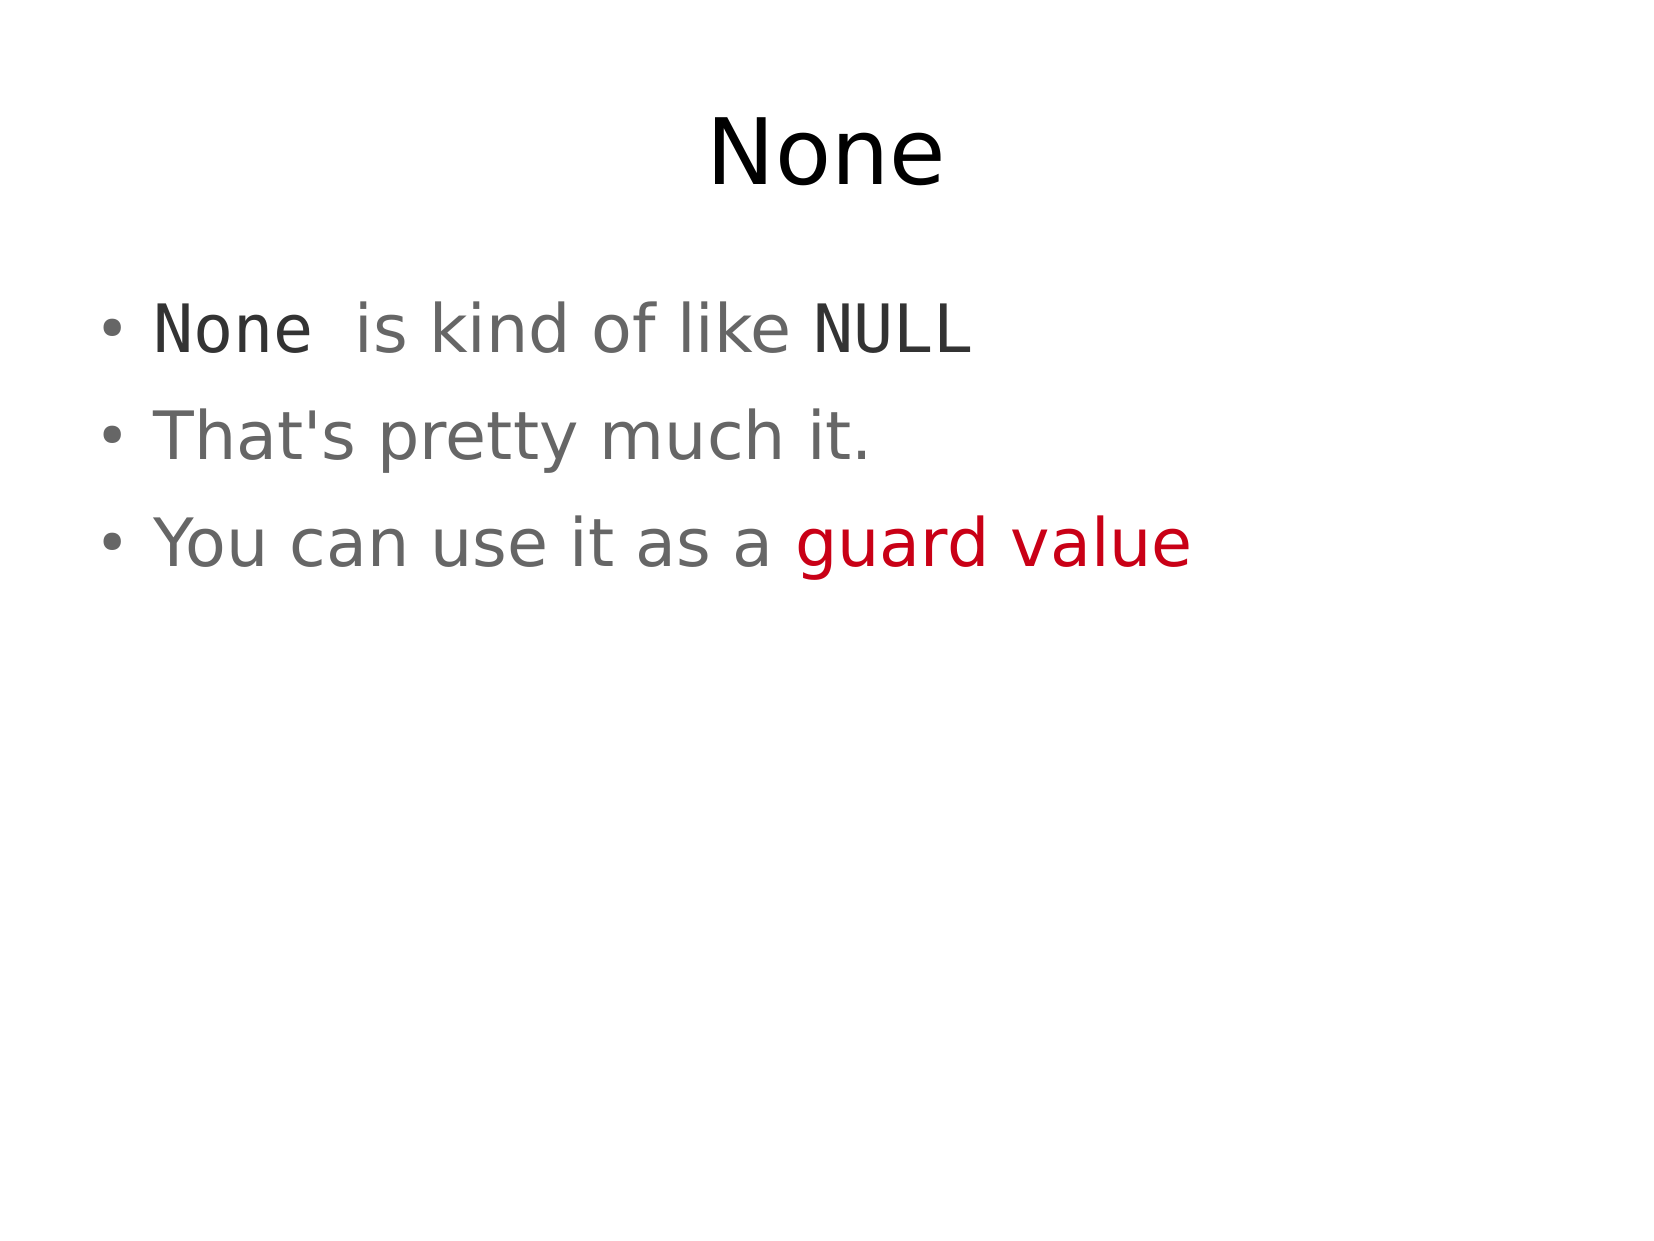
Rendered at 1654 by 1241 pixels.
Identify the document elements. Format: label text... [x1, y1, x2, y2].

list None is kind of like NULL That's pretty much it. You can use it as a guard value [82, 290, 1571, 1109]
title None [82, 56, 1571, 250]
